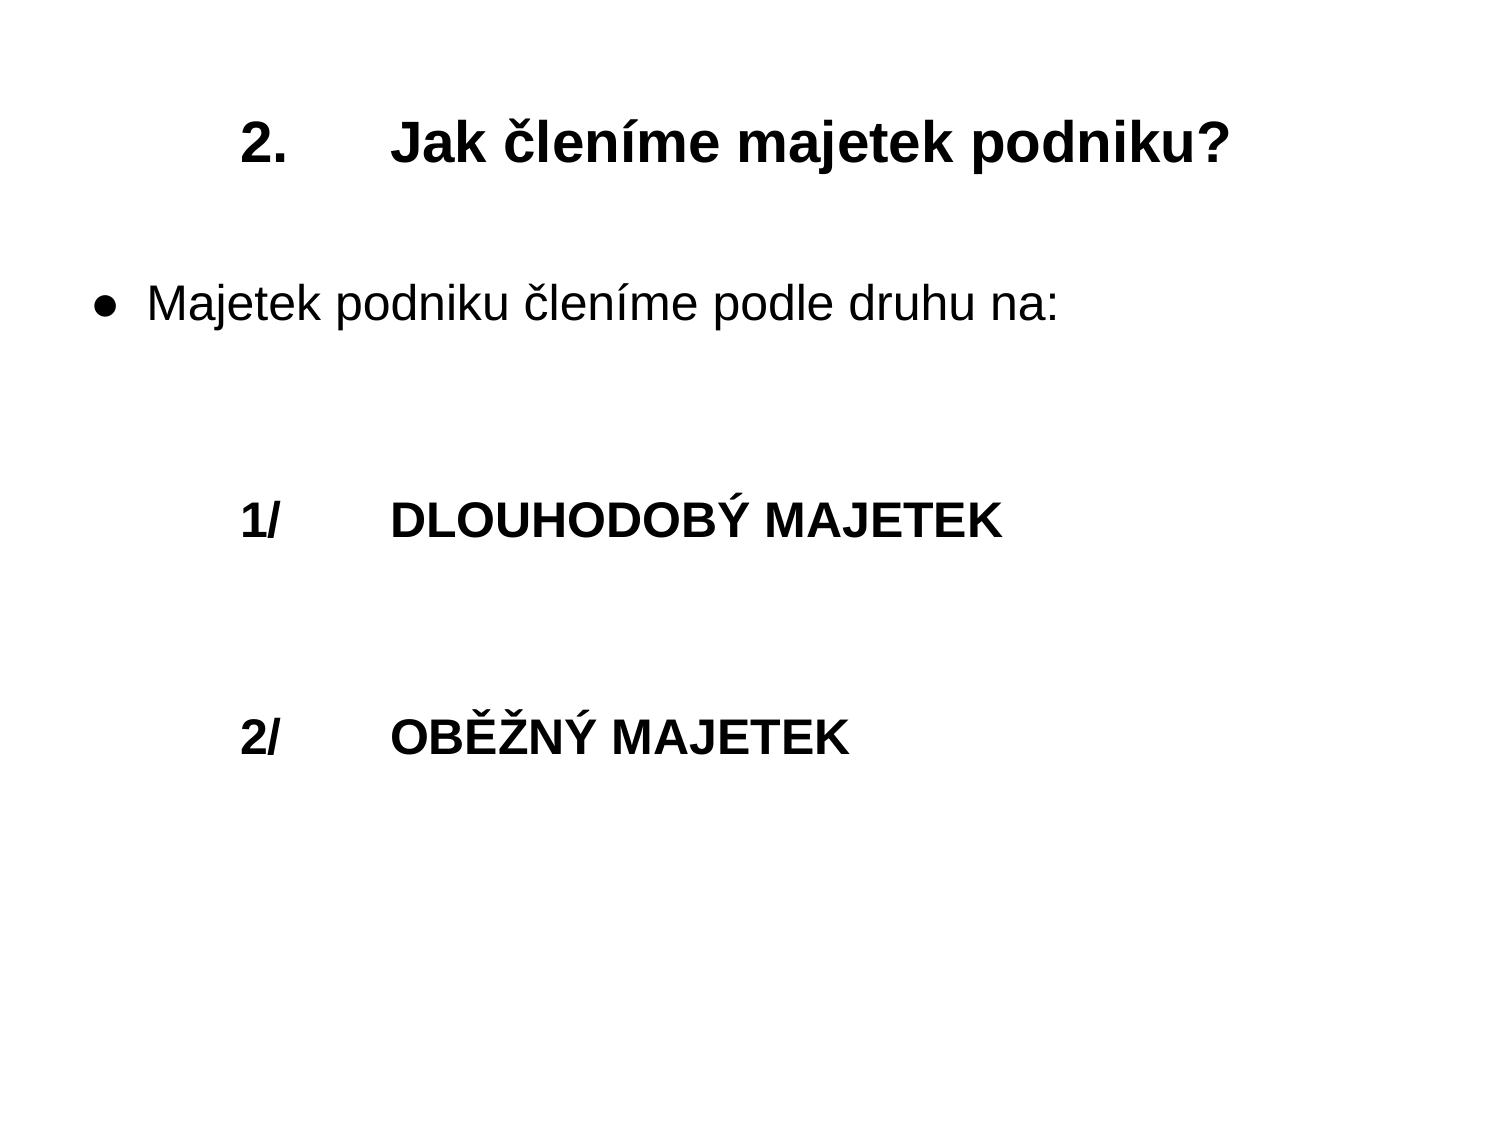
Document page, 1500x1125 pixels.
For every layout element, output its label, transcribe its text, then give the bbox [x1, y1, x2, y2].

list ● Majetek podniku členíme podle druhu na: 1/ DLOUHODOBÝ MAJETEK 2/ OBĚŽNÝ MAJETEK [75, 262, 1426, 1006]
title 2. Jak členíme majetek podniku? [75, 45, 1426, 233]
